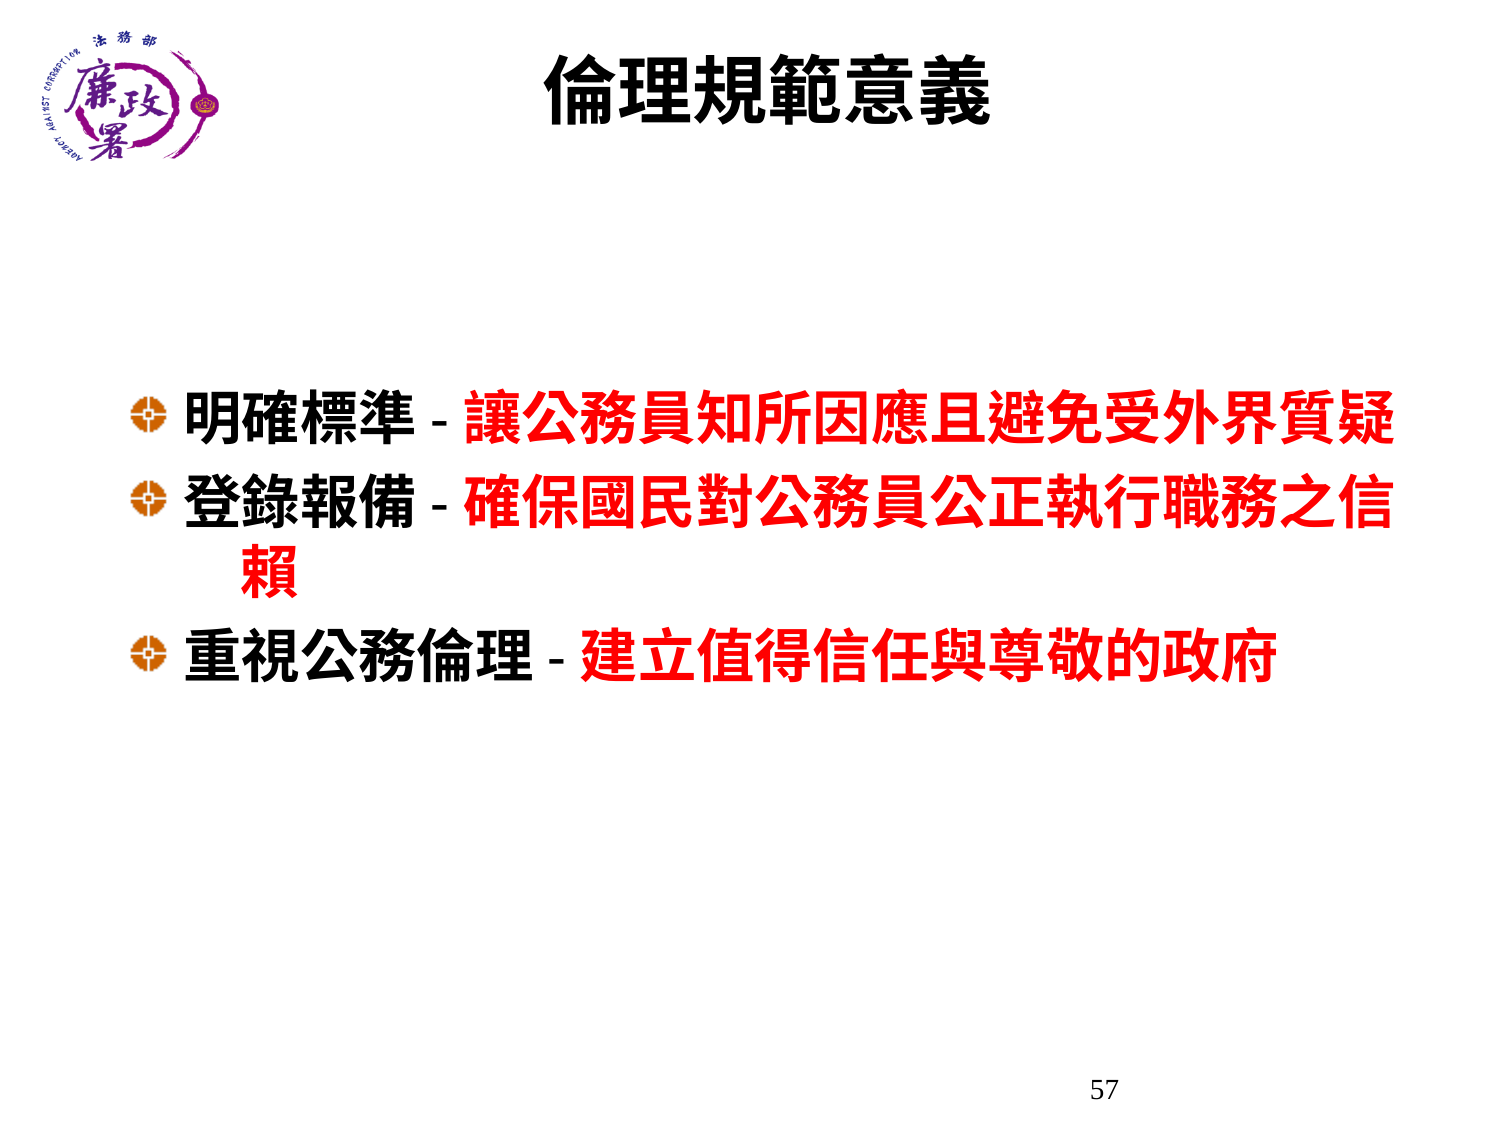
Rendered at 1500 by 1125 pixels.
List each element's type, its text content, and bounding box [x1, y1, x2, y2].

list 明確標準-讓公務員知所因應且避免受外界質疑 登錄報備-確保國民對公務員公正執行職務之信賴 重視公務倫理-建立值得信任與尊敬的政府 [112, 373, 1447, 1028]
title 倫理規範意義 [466, 19, 1070, 158]
text_box [1074, 1037, 1388, 1113]
